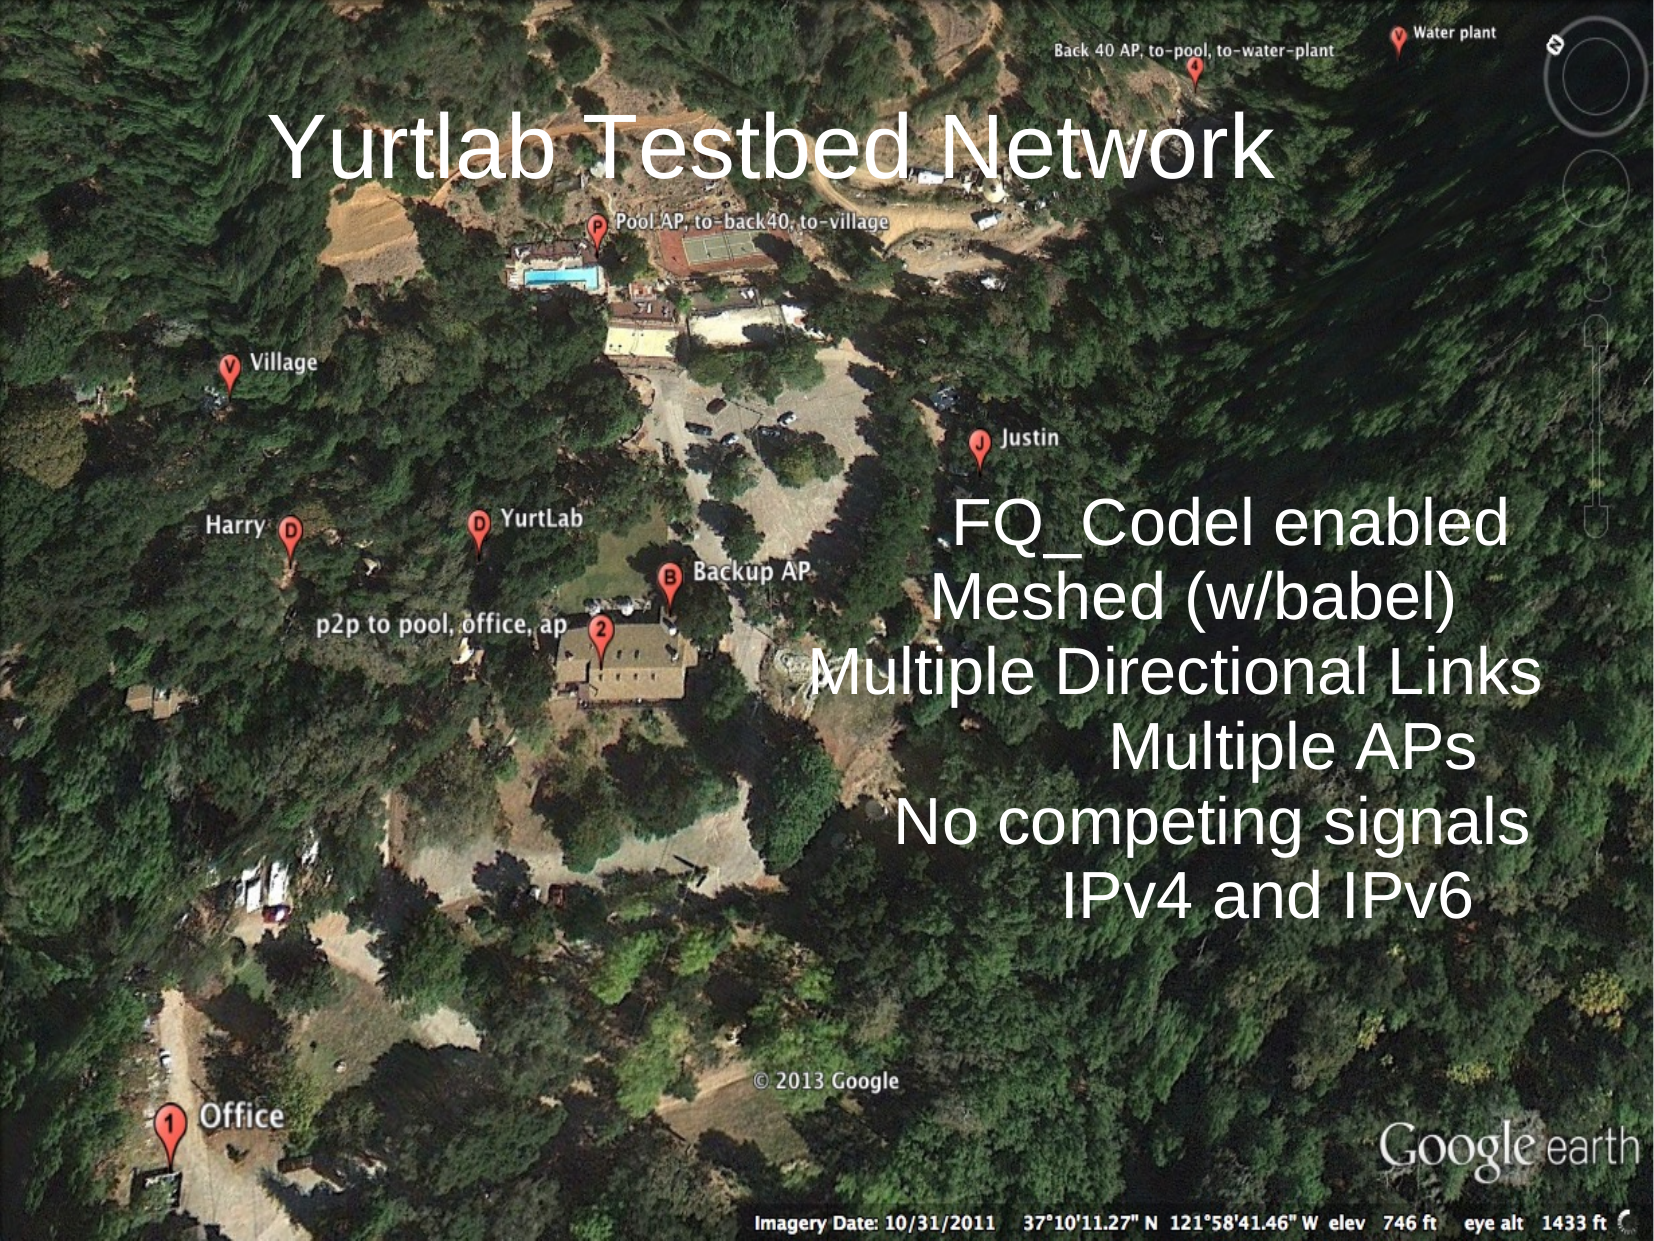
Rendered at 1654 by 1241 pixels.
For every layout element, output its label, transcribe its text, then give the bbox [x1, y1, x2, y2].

picture [0, 0, 1654, 1241]
title Yurtlab Testbed Network [60, 38, 1484, 256]
subtitle FQ_Codel enabled Meshed (w/babel) Multiple Directional Links Multiple APs No competing signals IPv4 and IPv6 [206, 349, 1571, 1069]
